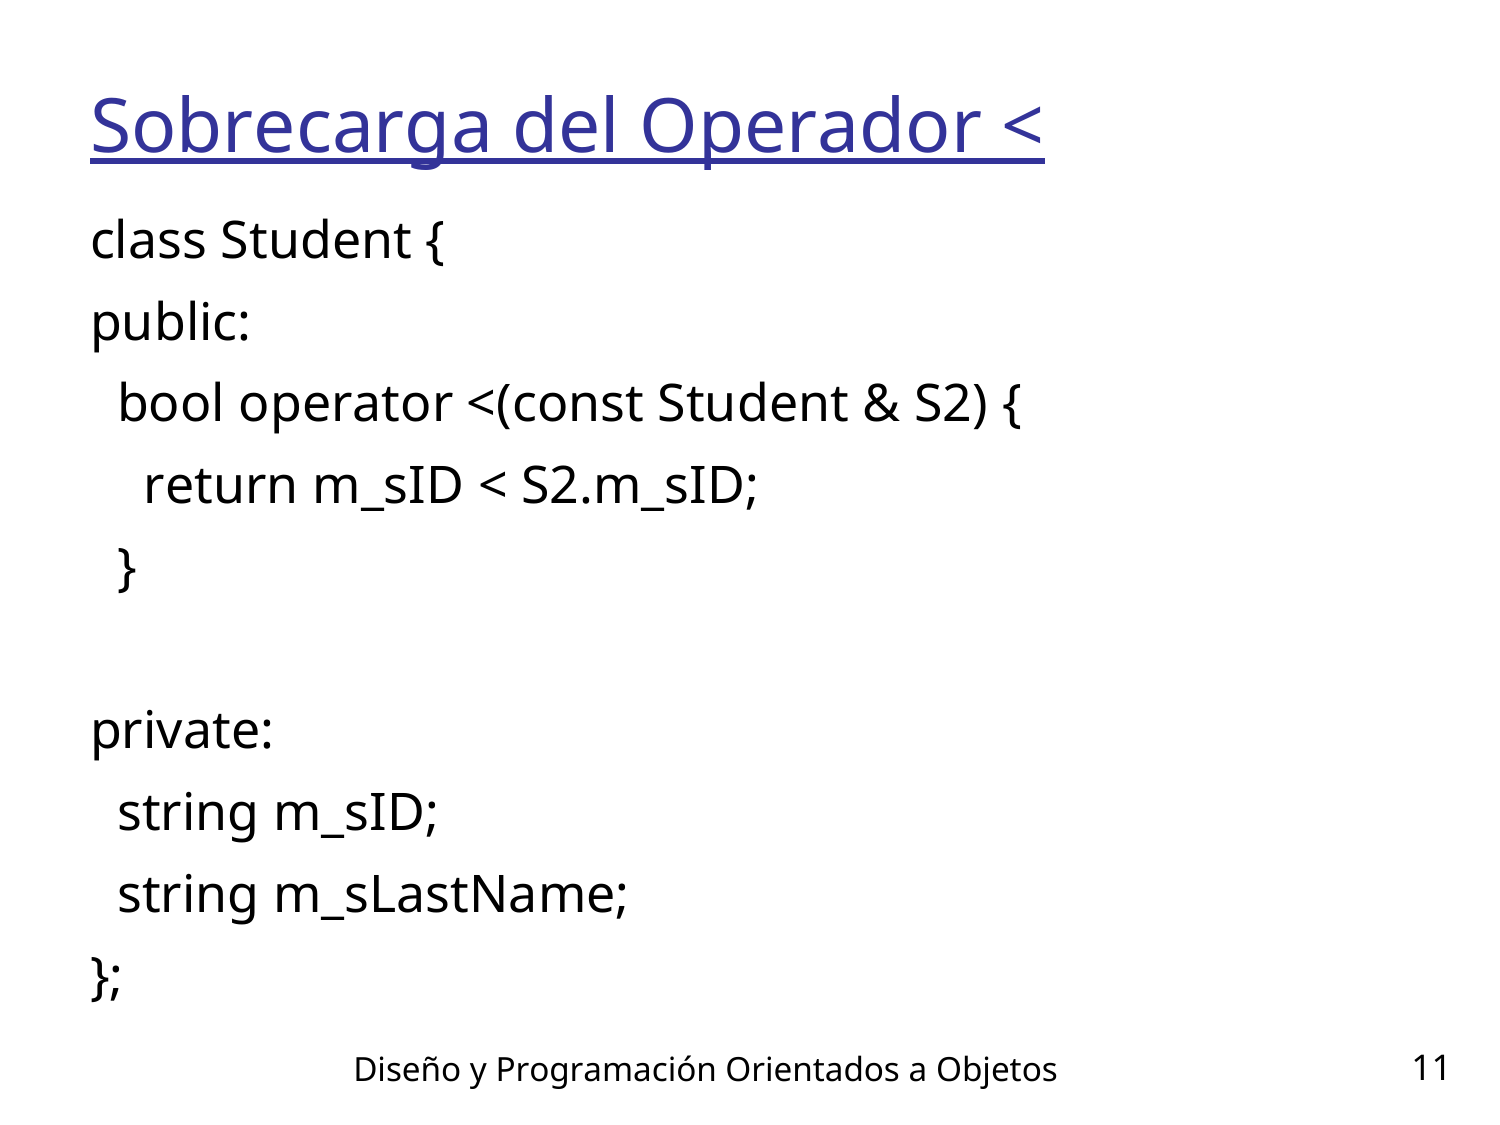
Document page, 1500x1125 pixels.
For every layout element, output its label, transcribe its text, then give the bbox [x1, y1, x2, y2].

title Sobrecarga del Operador < [75, 4, 1466, 182]
list class Student { public: bool operator <(const Student & S2)‏ { return m_sID < S2.m_sID; } private: string m_sID; string m_sLastName; }; [75, 195, 1462, 1021]
